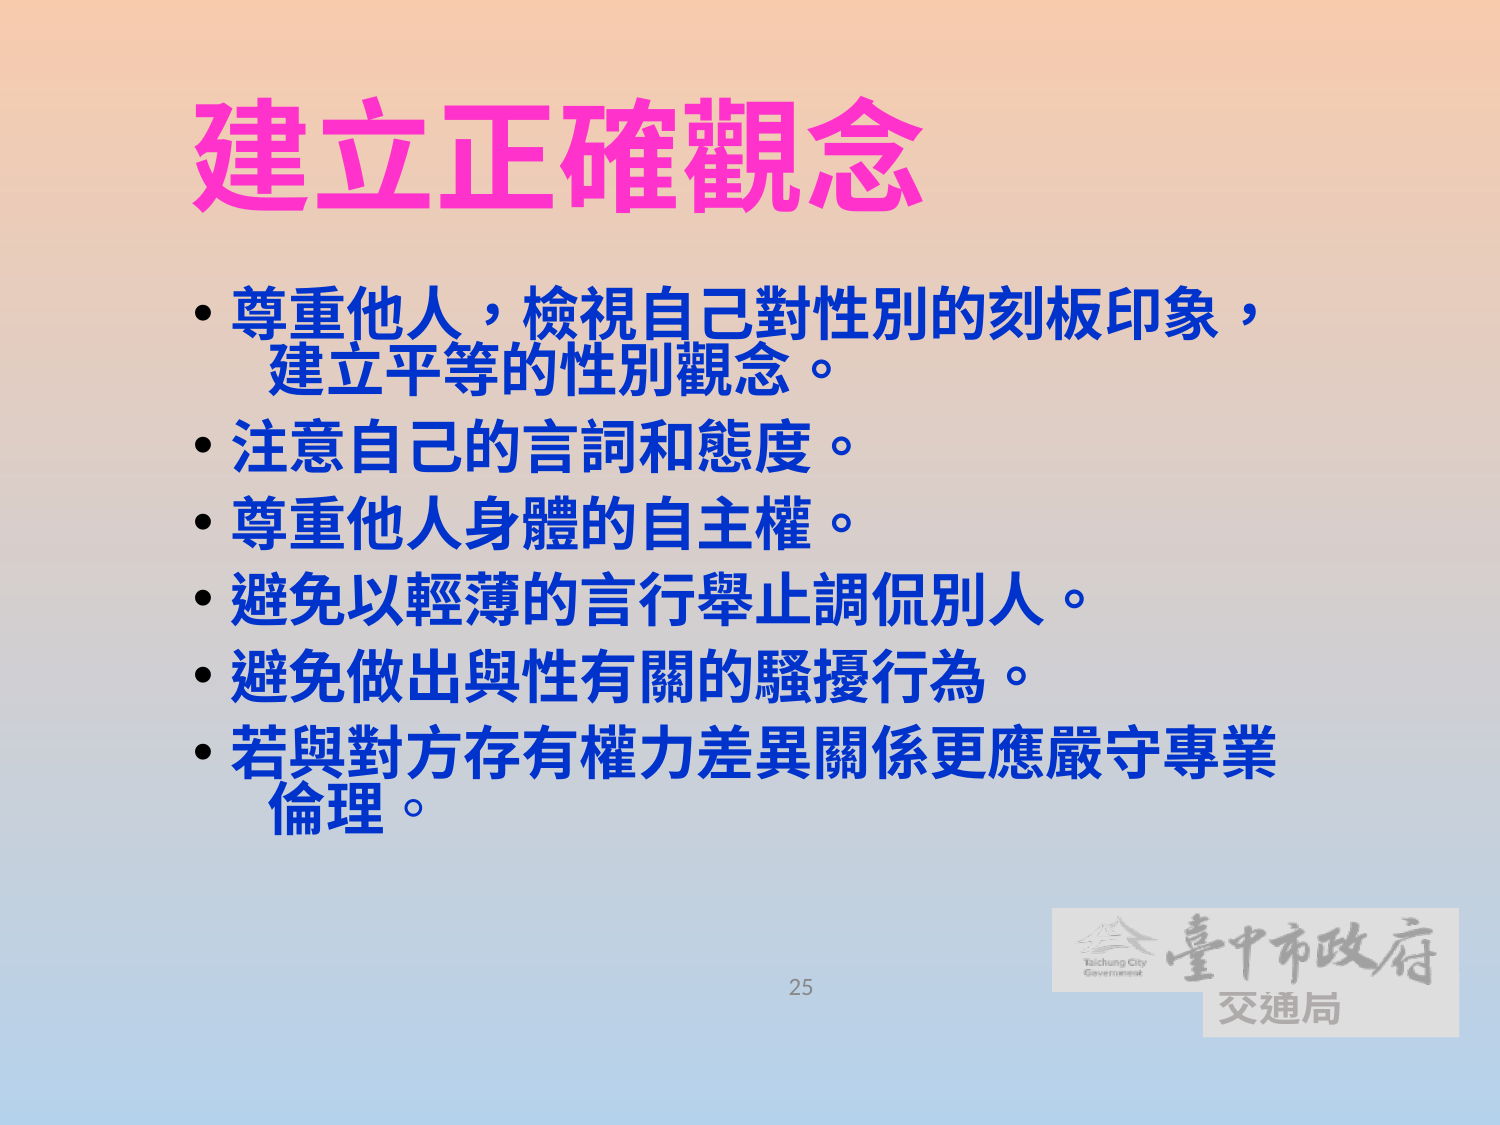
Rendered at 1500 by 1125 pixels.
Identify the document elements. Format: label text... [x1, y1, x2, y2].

text_box 25 [773, 944, 886, 1027]
text_box 建立正確觀念 [104, 89, 1014, 234]
list 尊重他人，檢視自己對性別的刻板印象，建立平等的性別觀念。 注意自己的言詞和態度。 尊重他人身體的自主權。 避免以輕薄的言行舉止調侃別人。 避免做出與性有關的騷擾行為。 若與對方存有權力差異關係更應嚴守專業倫理。 [177, 283, 1312, 903]
